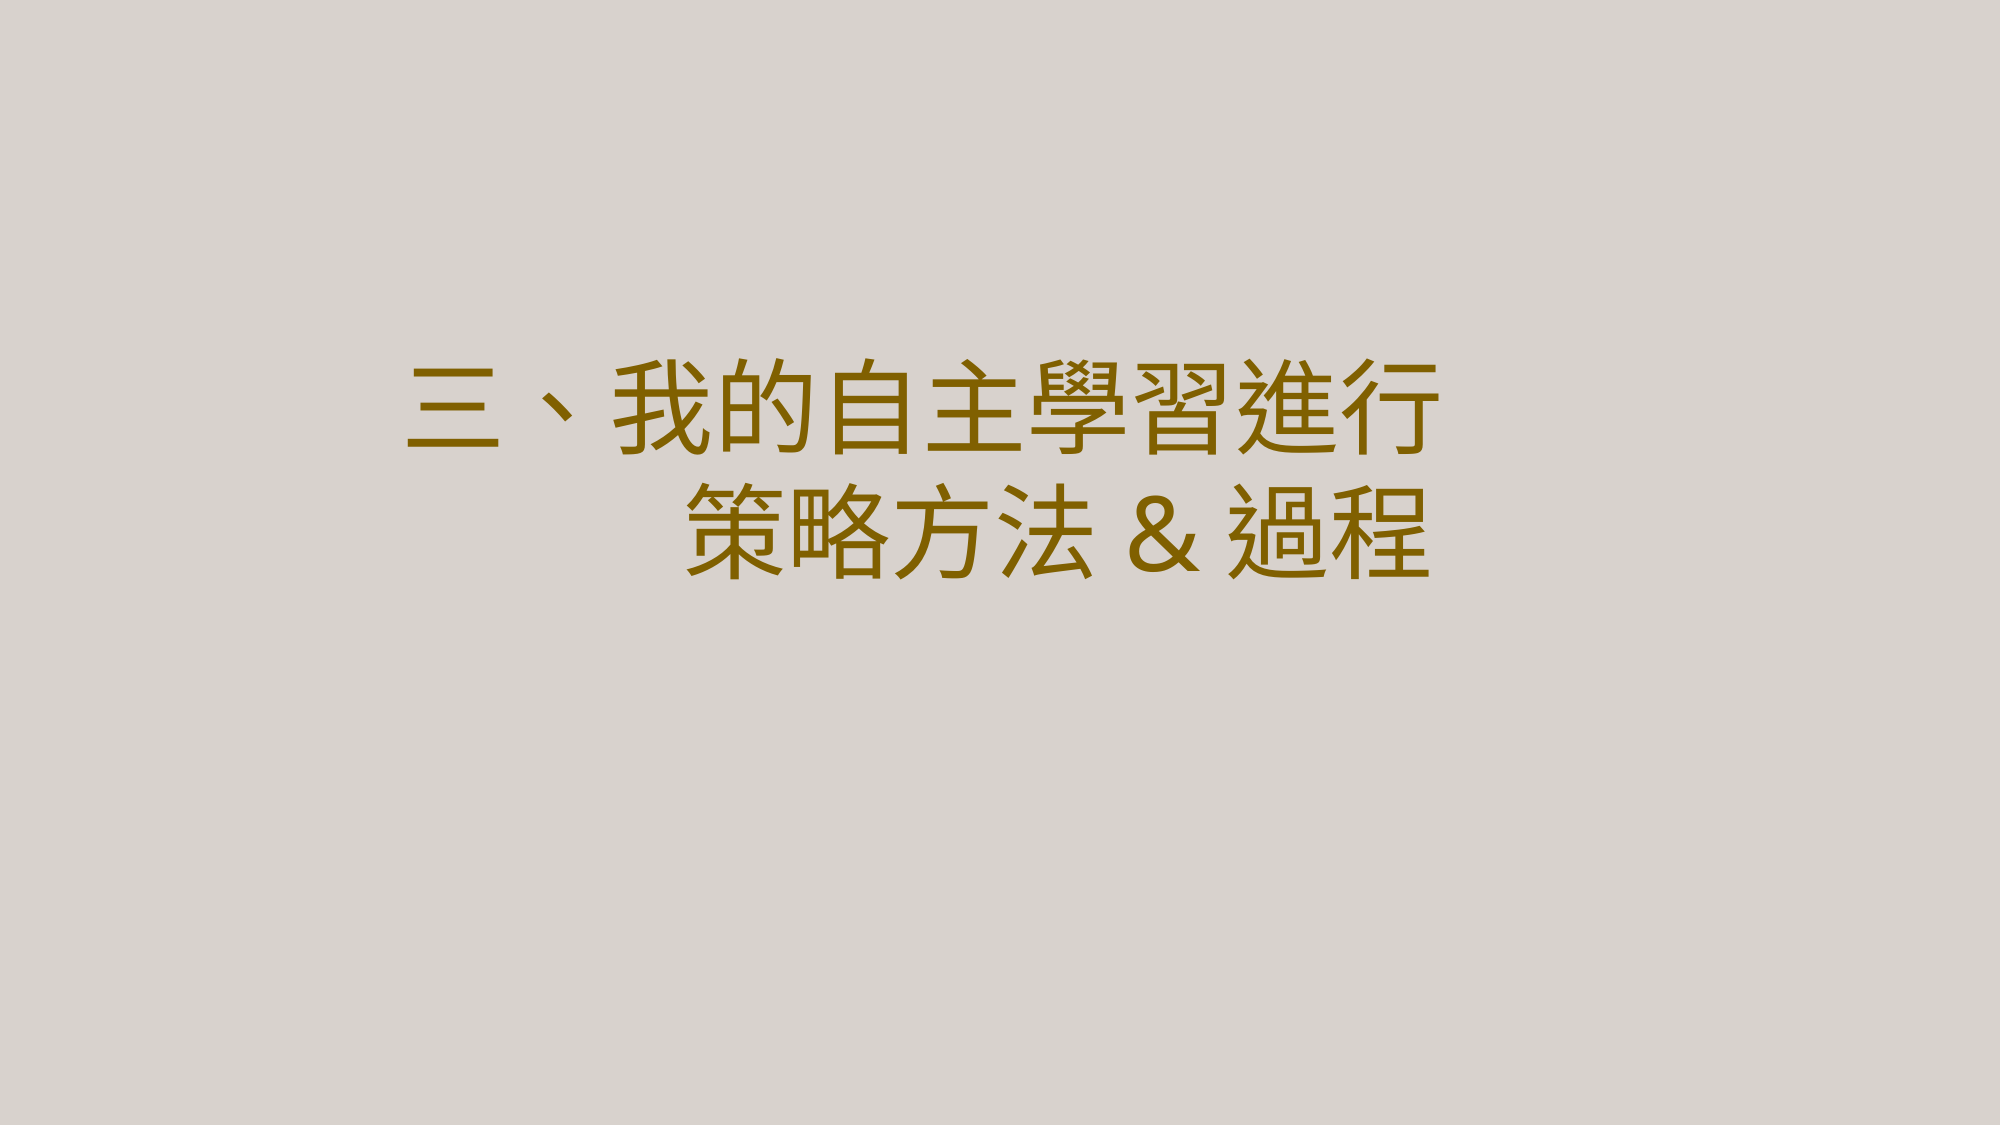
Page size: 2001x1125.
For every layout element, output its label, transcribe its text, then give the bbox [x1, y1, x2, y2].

text_box 三、我的自主學習進行 策略方法&過程 [386, 334, 1782, 645]
